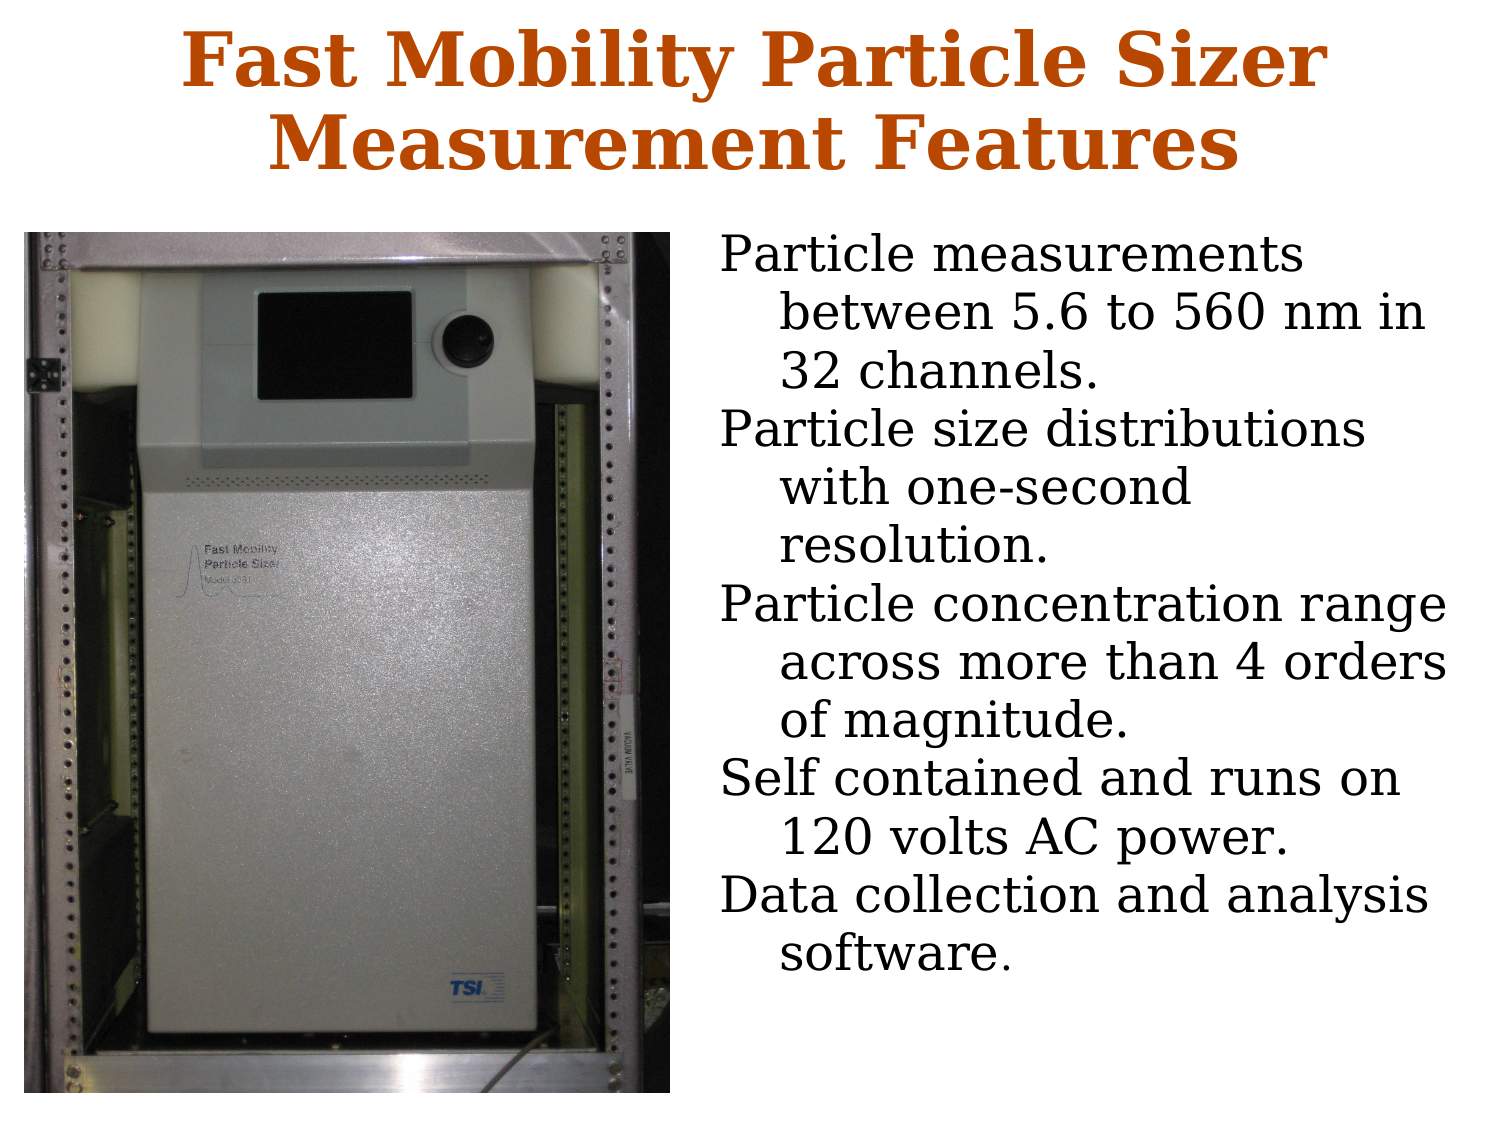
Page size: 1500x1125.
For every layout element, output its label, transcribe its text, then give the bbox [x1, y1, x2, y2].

text_box Fast Mobility Particle Sizer Measurement Features [55, 19, 1453, 186]
picture [24, 232, 670, 1093]
text_box Particle measurements between 5.6 to 560 nm in 32 channels. Particle size distributions with one-second resolution. Particle concentration range across more than 4 orders of magnitude. Self contained and runs on 120 volts AC power. Data collection and analysis software. [681, 225, 1478, 983]
